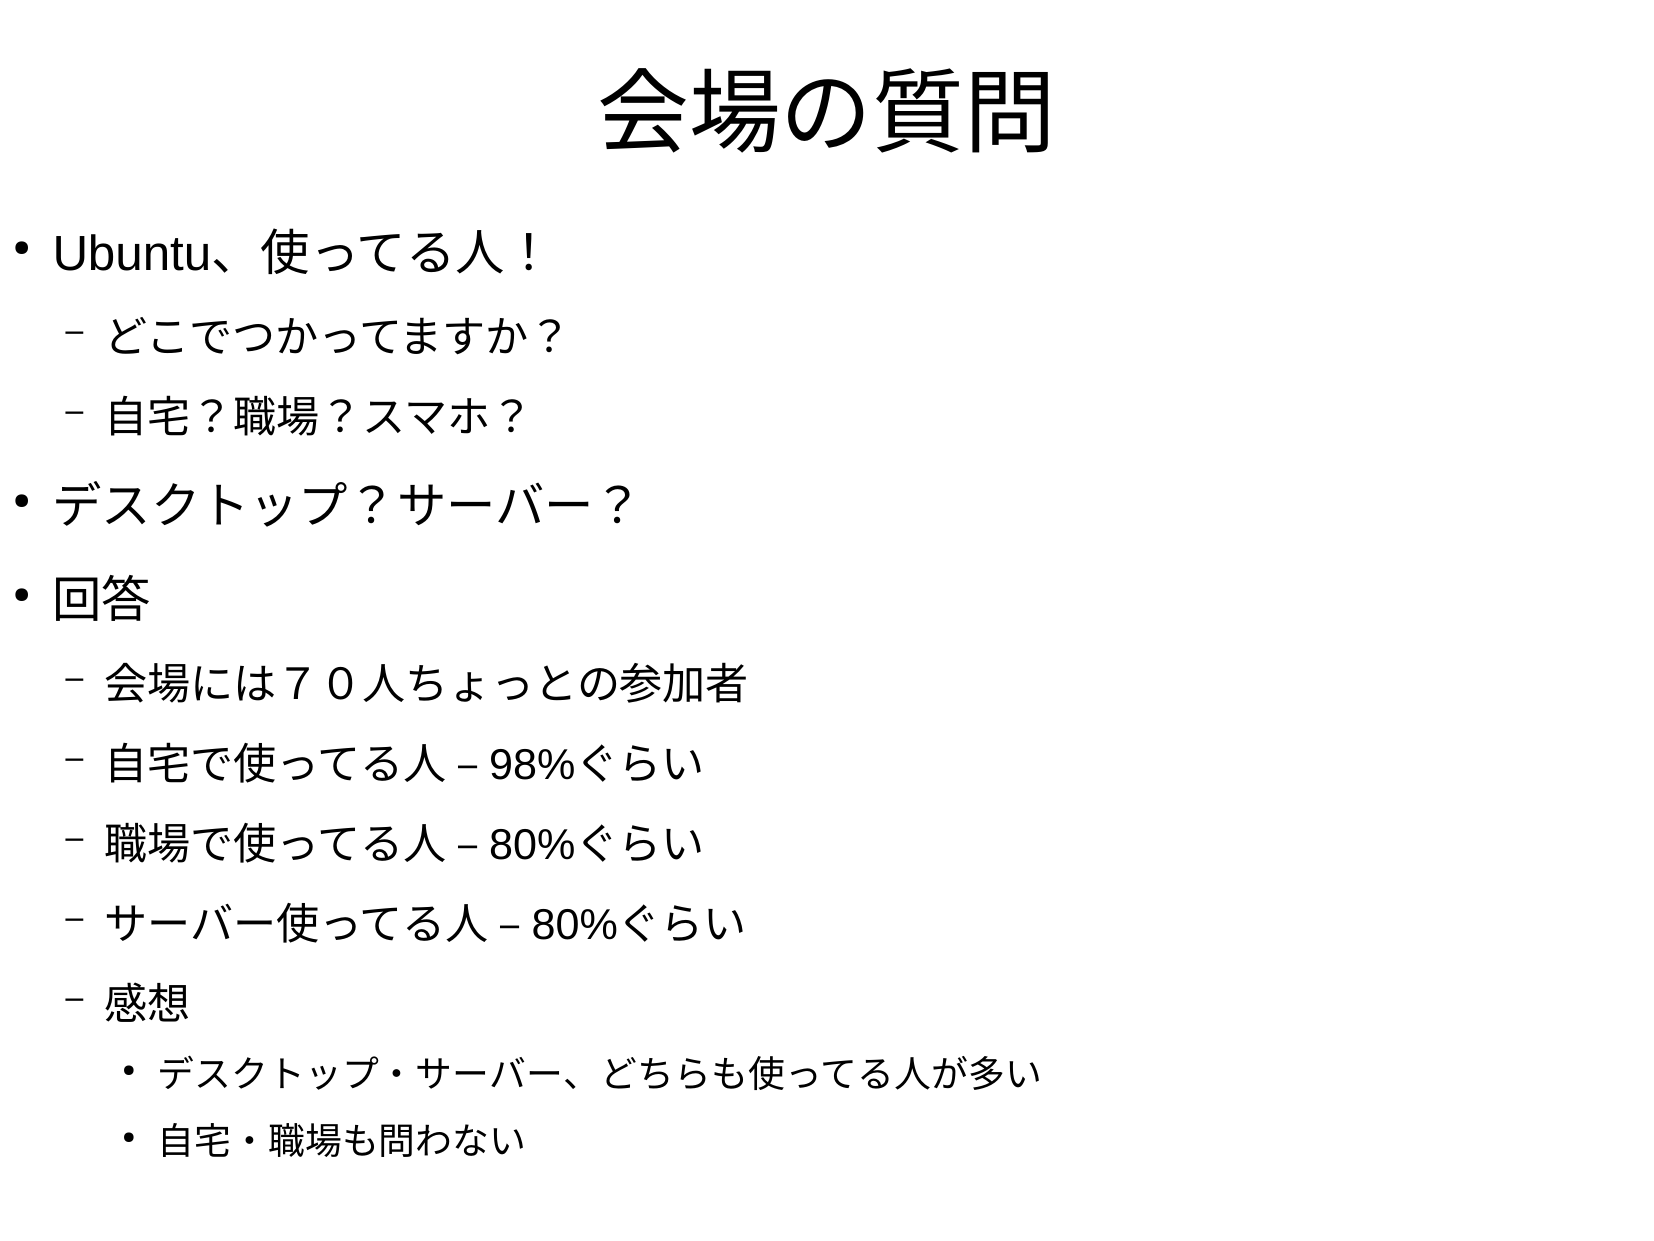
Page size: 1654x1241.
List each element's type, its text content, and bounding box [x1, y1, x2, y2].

list Ubuntu、使ってる人！ どこでつかってますか？ 自宅？職場？スマホ？ デスクトップ？サーバー？ 回答 会場には７０人ちょっとの参加者 自宅で使ってる人 – 98%ぐらい 職場で使ってる人 – 80%ぐらい サーバー使ってる人 – 80%ぐらい 感想 デスクトップ・サーバー、どちらも使ってる人が多い 自宅・職場も問わない [0, 213, 1642, 1178]
title 会場の質問 [0, 2, 1654, 210]
